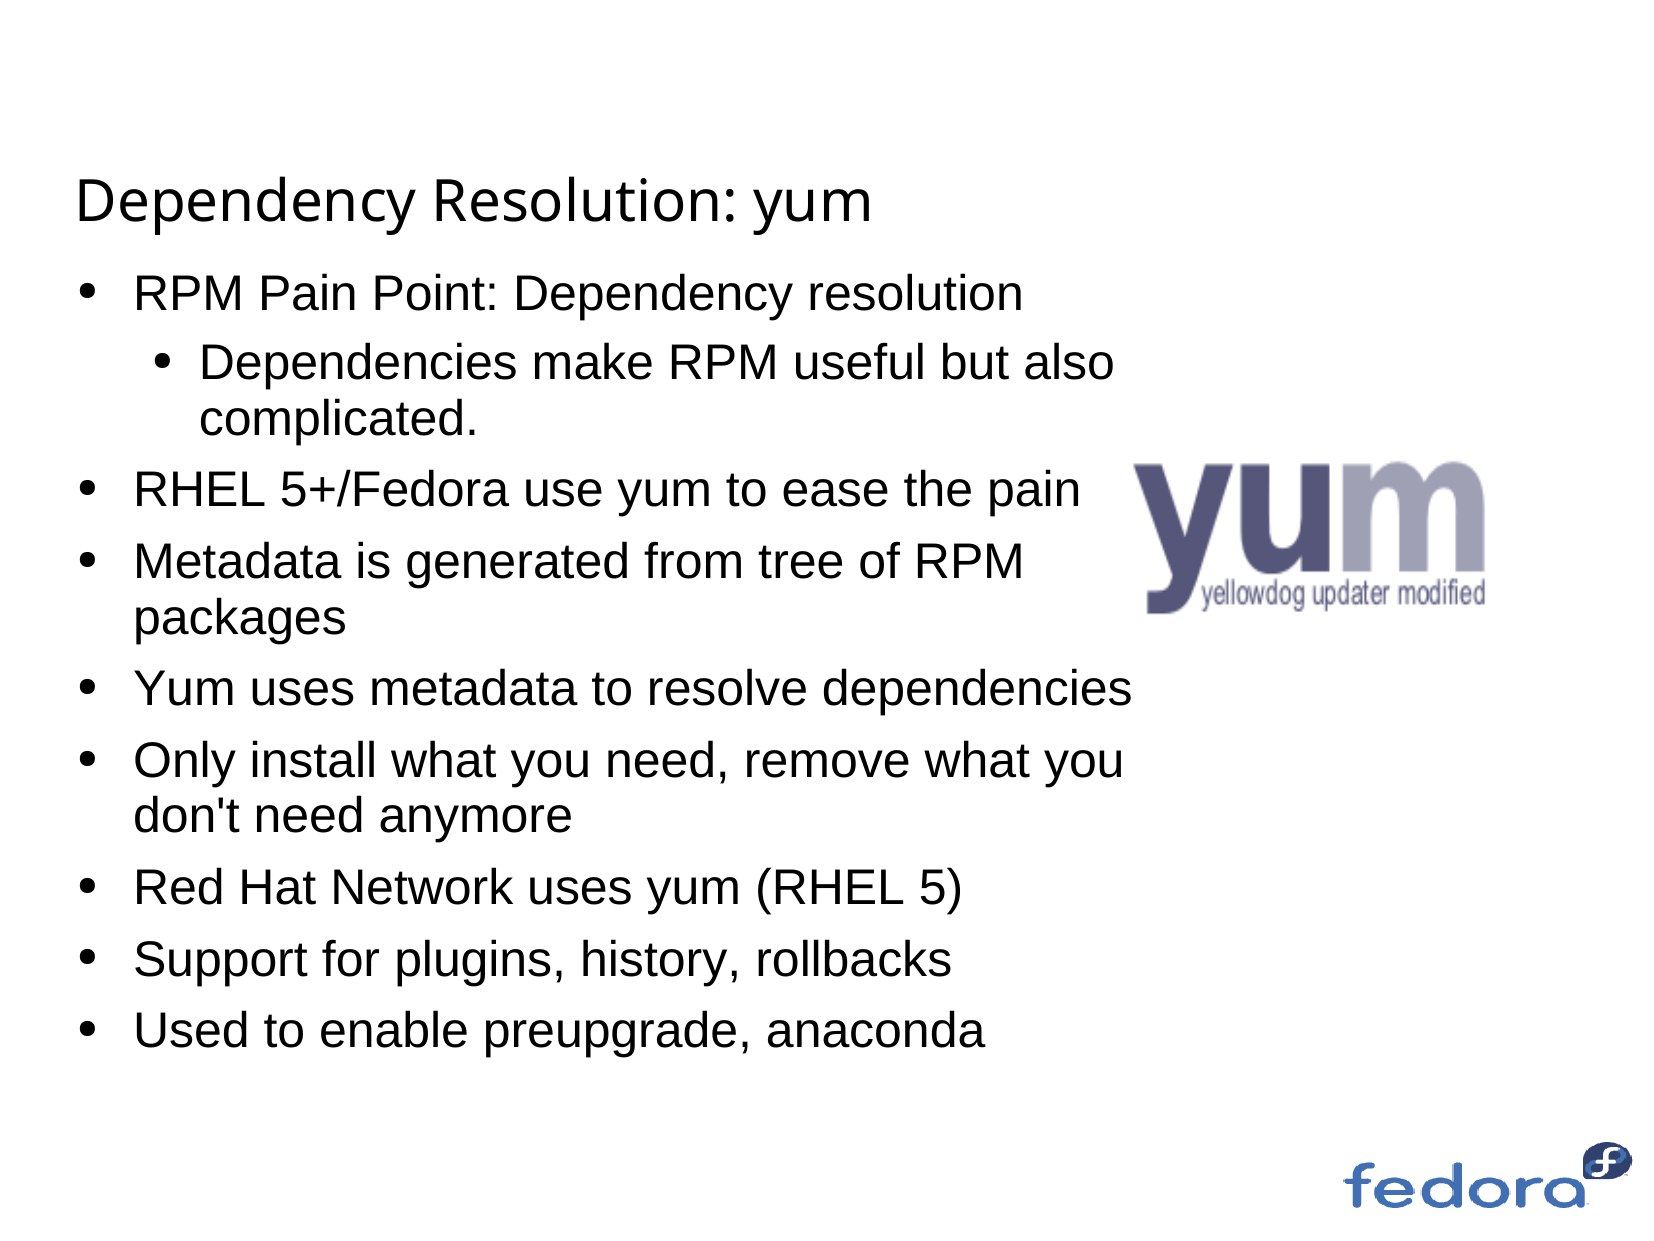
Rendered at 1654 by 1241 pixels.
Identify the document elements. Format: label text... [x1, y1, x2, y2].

picture [1332, 1124, 1651, 1227]
picture [1130, 455, 1489, 619]
title Dependency Resolution: yum [74, 140, 1506, 259]
list RPM Pain Point: Dependency resolution Dependencies make RPM useful but also complicated. RHEL 5+/Fedora use yum to ease the pain Metadata is generated from tree of RPM packages Yum uses metadata to resolve dependencies Only install what you need, remove what you don't need anymore Red Hat Network uses yum (RHEL 5) Support for plugins, history, rollbacks Used to enable preupgrade, anaconda [77, 264, 1137, 1174]
